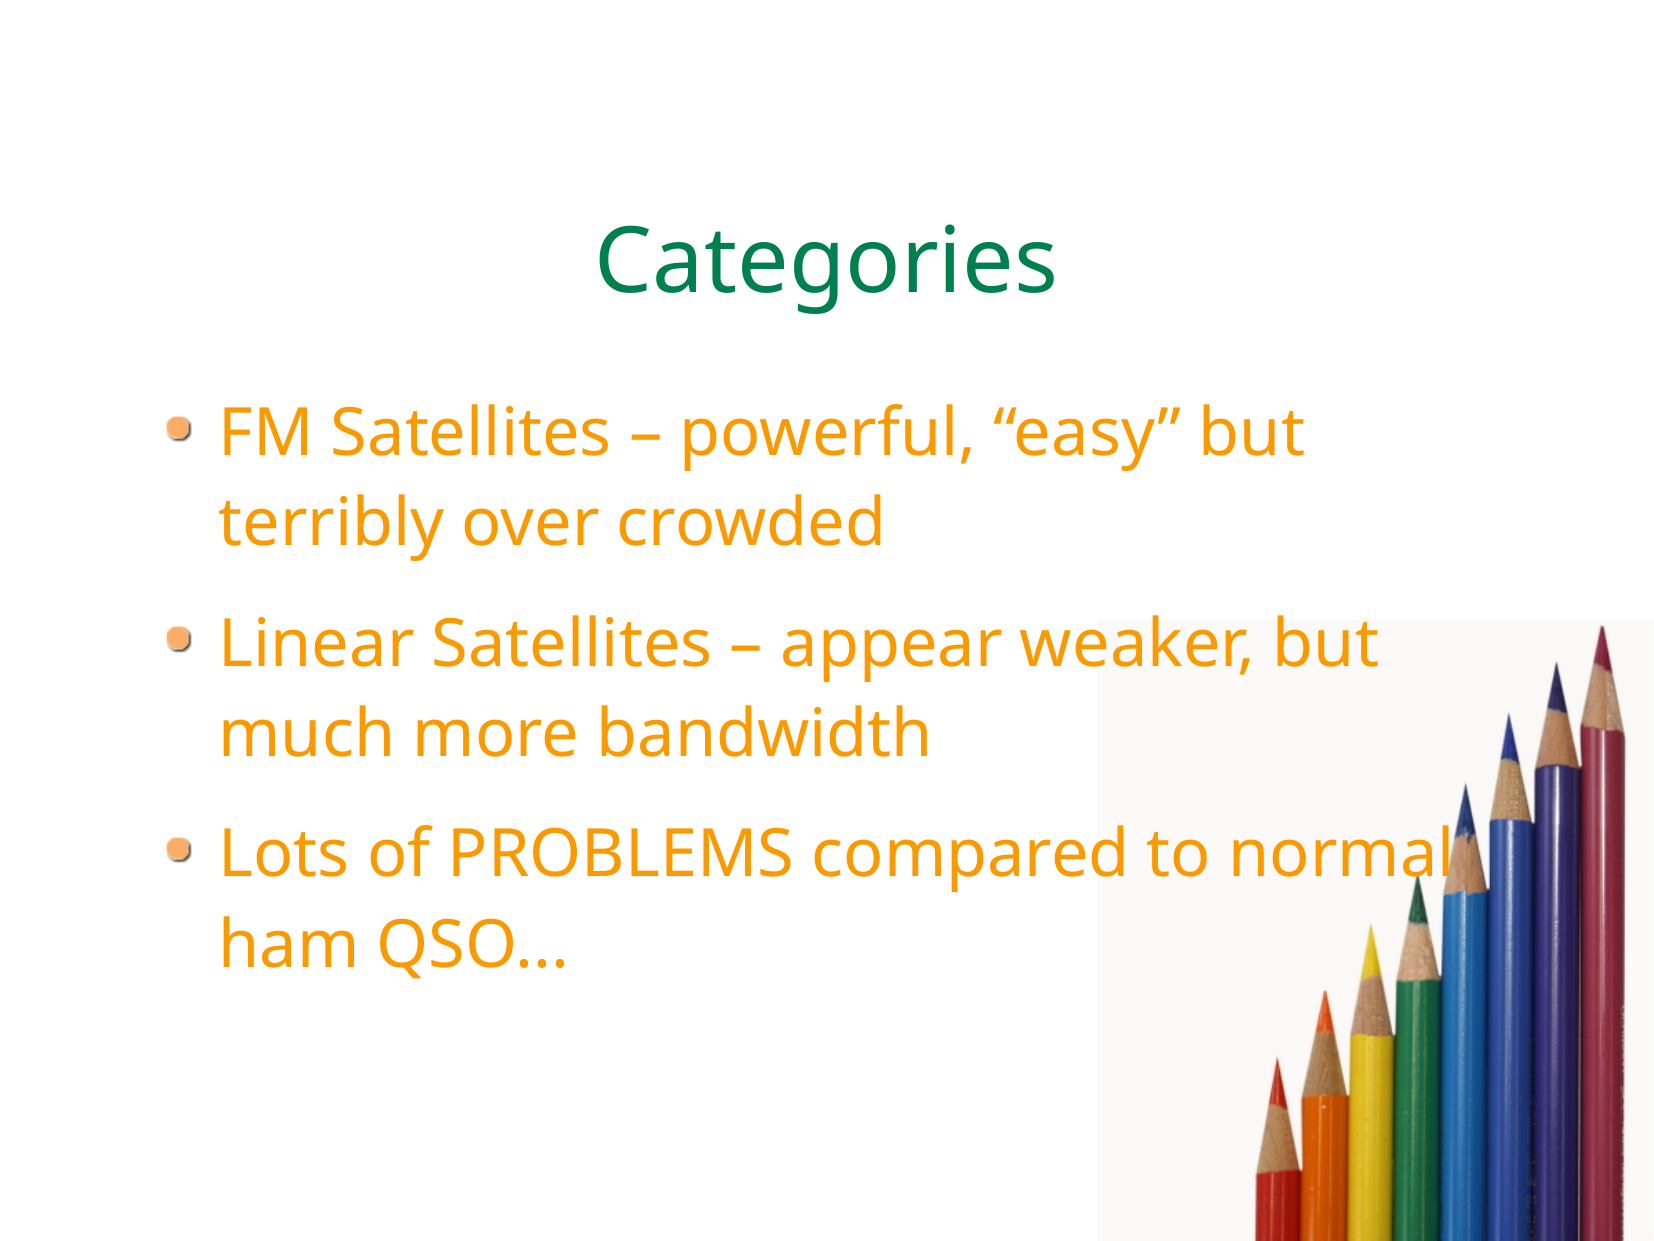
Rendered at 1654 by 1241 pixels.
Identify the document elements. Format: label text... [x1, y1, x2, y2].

list FM Satellites – powerful, “easy” but terribly over crowded Linear Satellites – appear weaker, but much more bandwidth Lots of PROBLEMS compared to normal ham QSO... [147, 383, 1506, 1104]
title Categories [147, 153, 1506, 361]
picture [0, 0, 1654, 1241]
